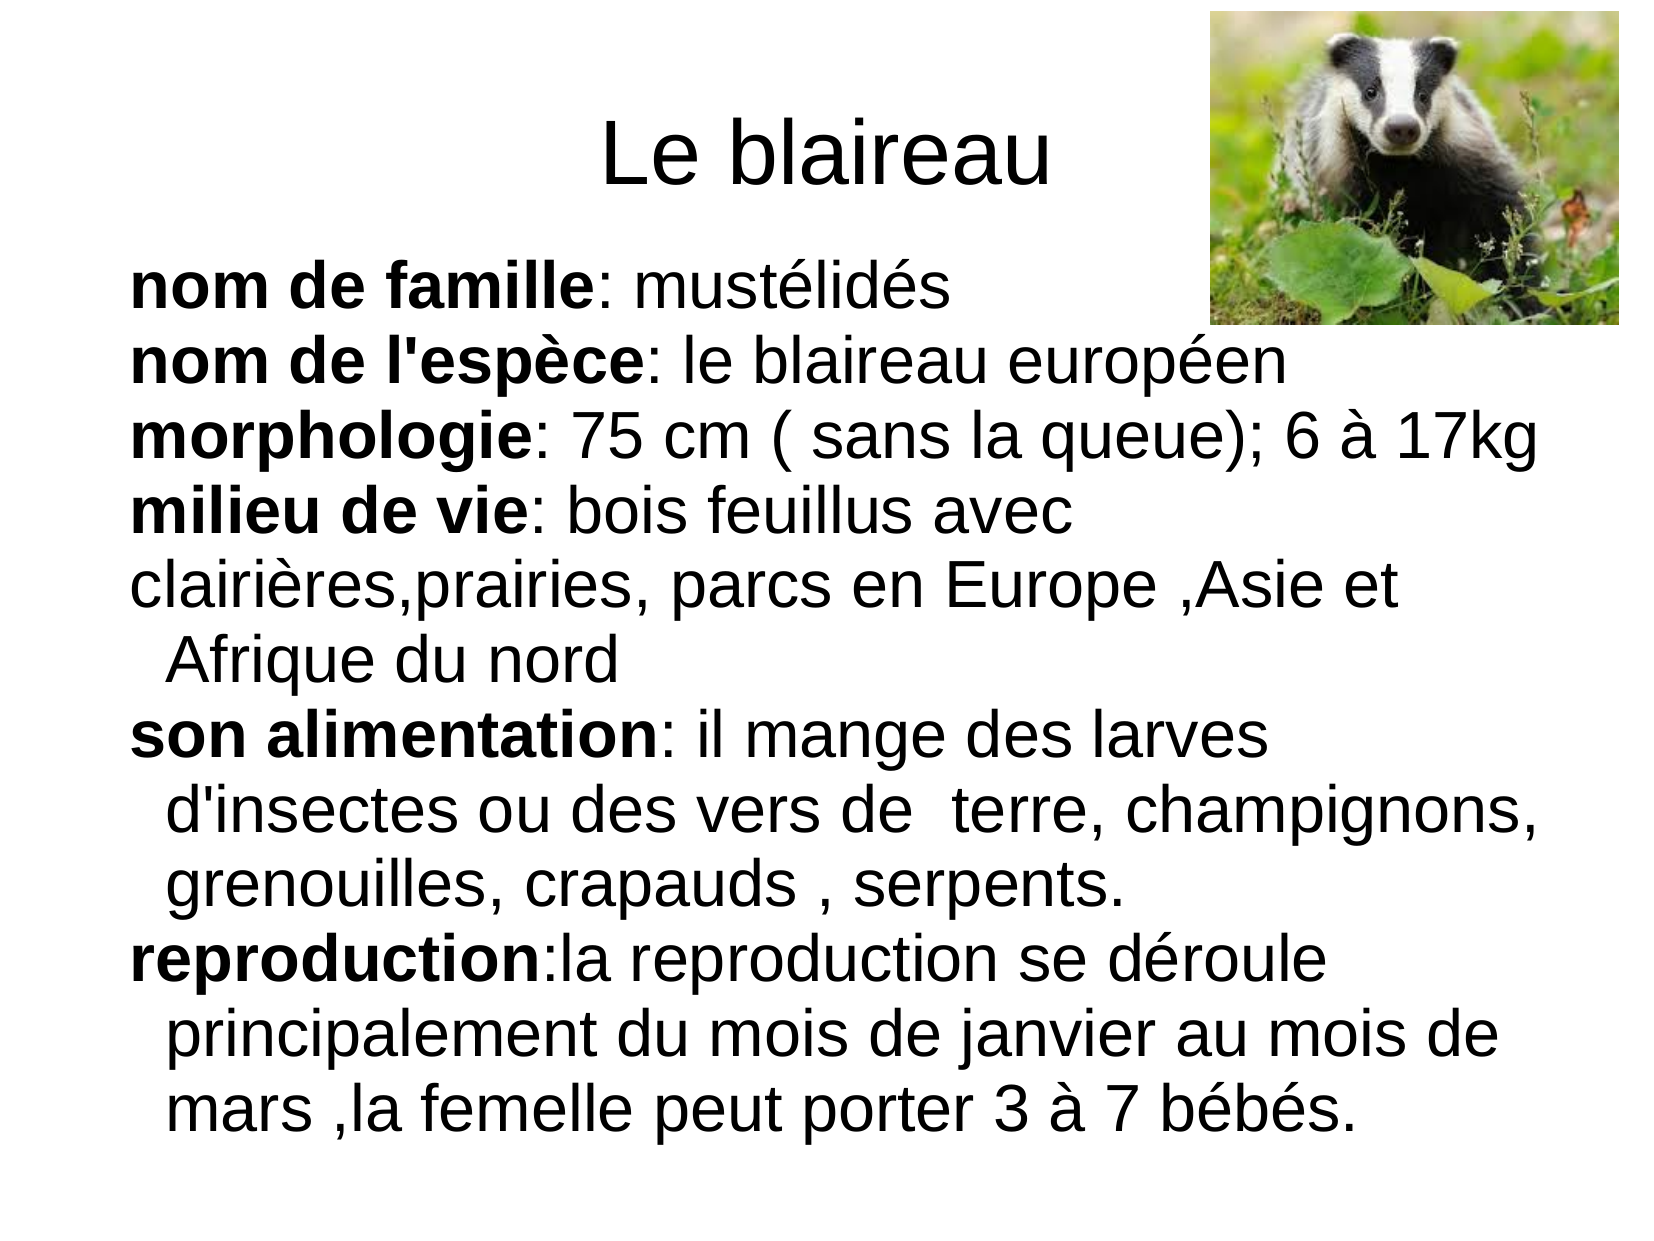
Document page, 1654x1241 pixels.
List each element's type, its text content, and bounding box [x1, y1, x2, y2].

title Le blaireau [82, 100, 1210, 206]
picture [1210, 11, 1619, 325]
subtitle nom de famille: mustélidés nom de l'espèce: le blaireau européen morphologie: 75 cm ( sans la queue); 6 à 17kg milieu de vie: bois feuillus avec clairières,prairies, parcs en Europe ,Asie et Afrique du nord son alimentation: il mange des larves d'insectes ou des vers de terre, champignons, grenouilles, crapauds , serpents. reproduction:la reproduction se déroule principalement du mois de janvier au mois de mars ,la femelle peut porter 3 à 7 bébés. [94, 234, 1583, 1159]
